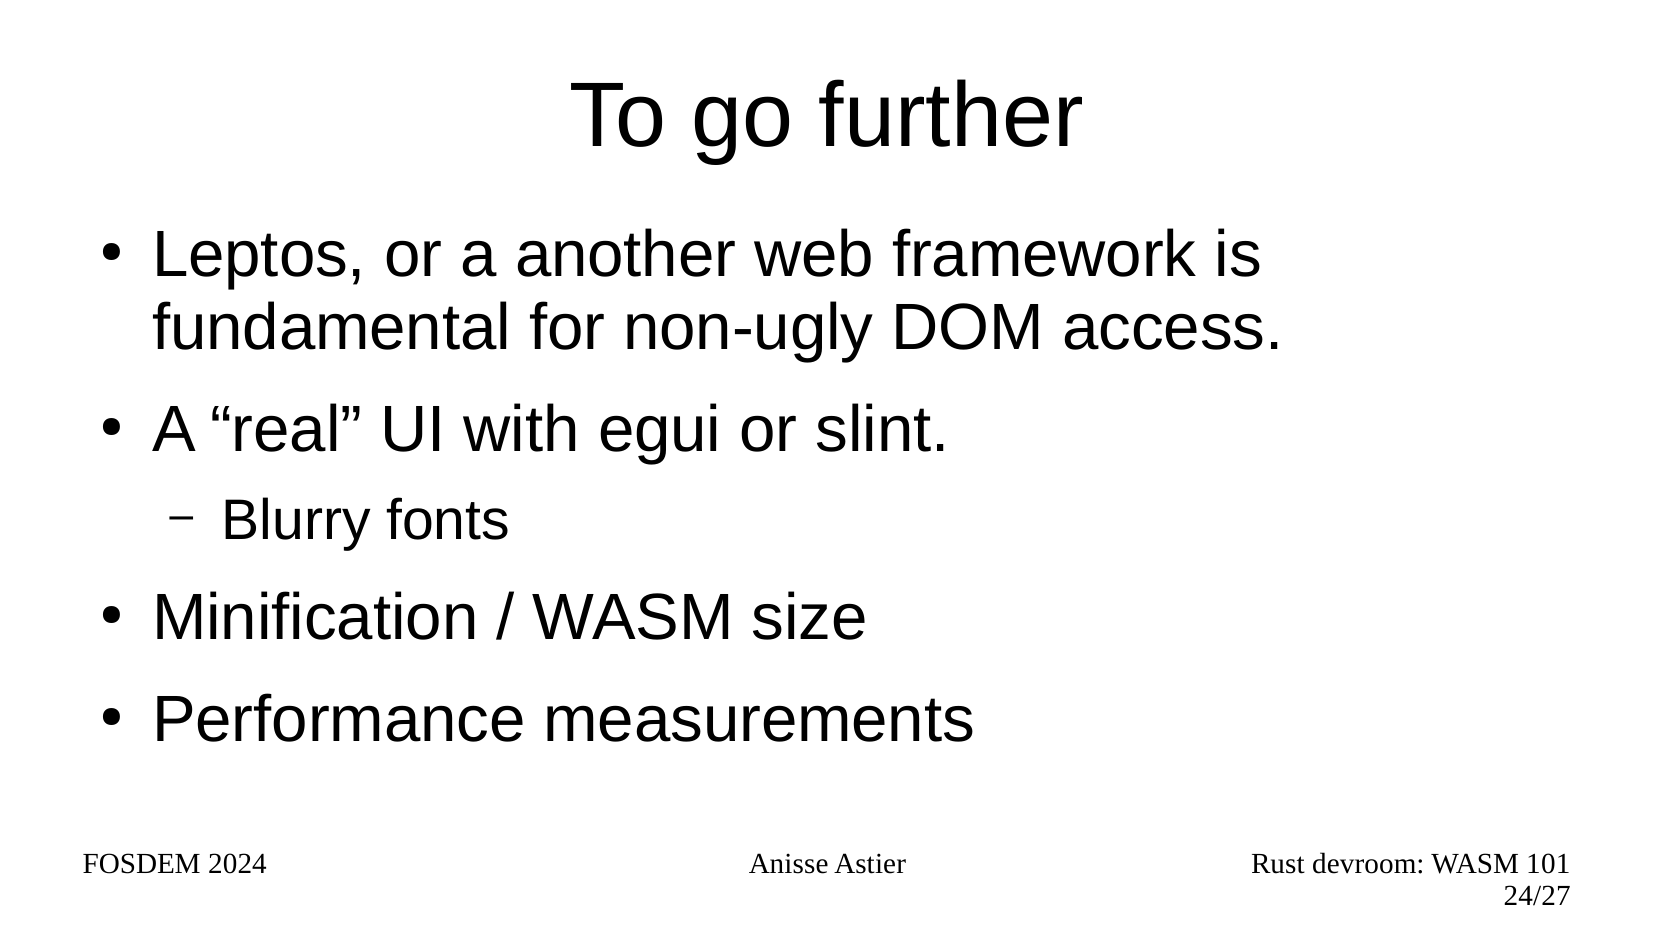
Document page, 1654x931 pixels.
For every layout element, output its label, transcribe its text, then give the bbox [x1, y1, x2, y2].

list Leptos, or a another web framework is fundamental for non-ugly DOM access. A “real” UI with egui or slint. Blurry fonts Minification / WASM size Performance measurements [82, 217, 1571, 758]
title To go further [82, 37, 1571, 193]
